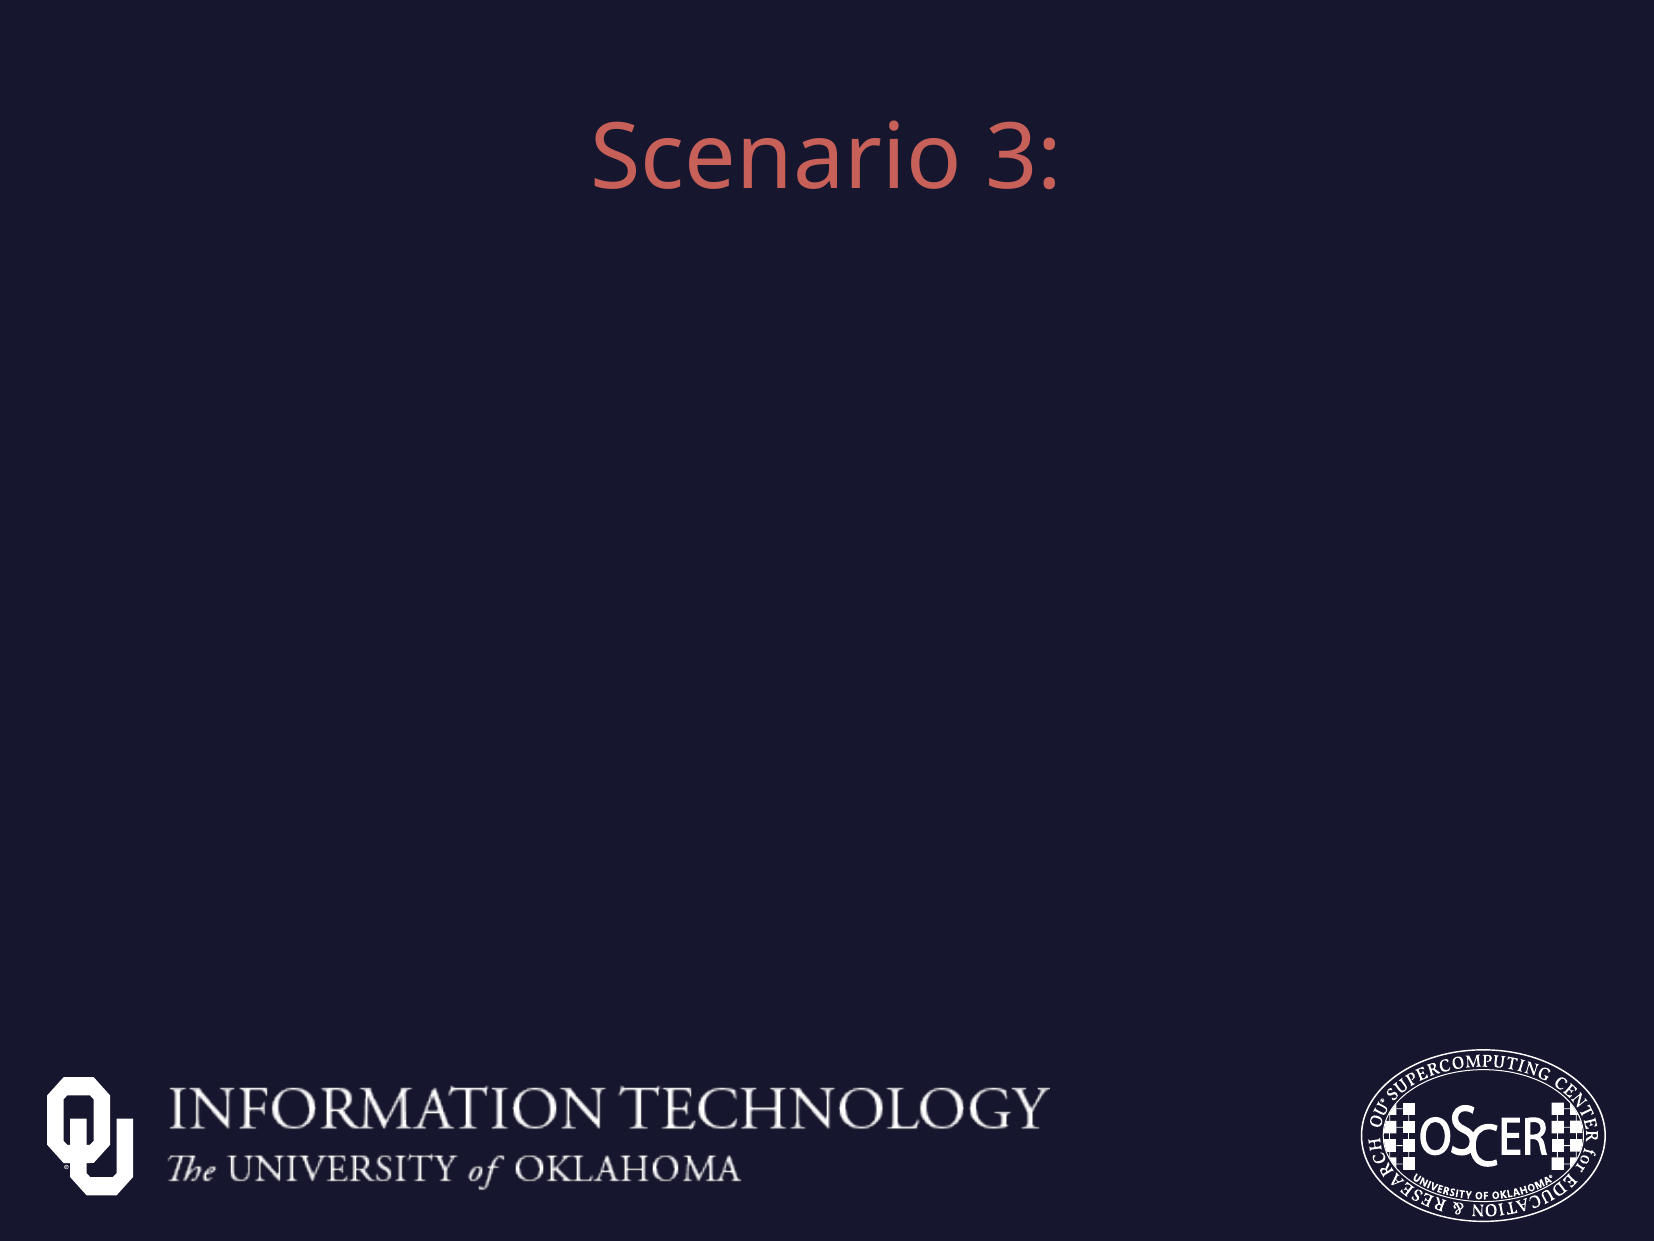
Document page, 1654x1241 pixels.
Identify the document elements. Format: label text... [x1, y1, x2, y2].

title Scenario 3: [82, 49, 1571, 257]
picture [159, 1075, 1050, 1195]
